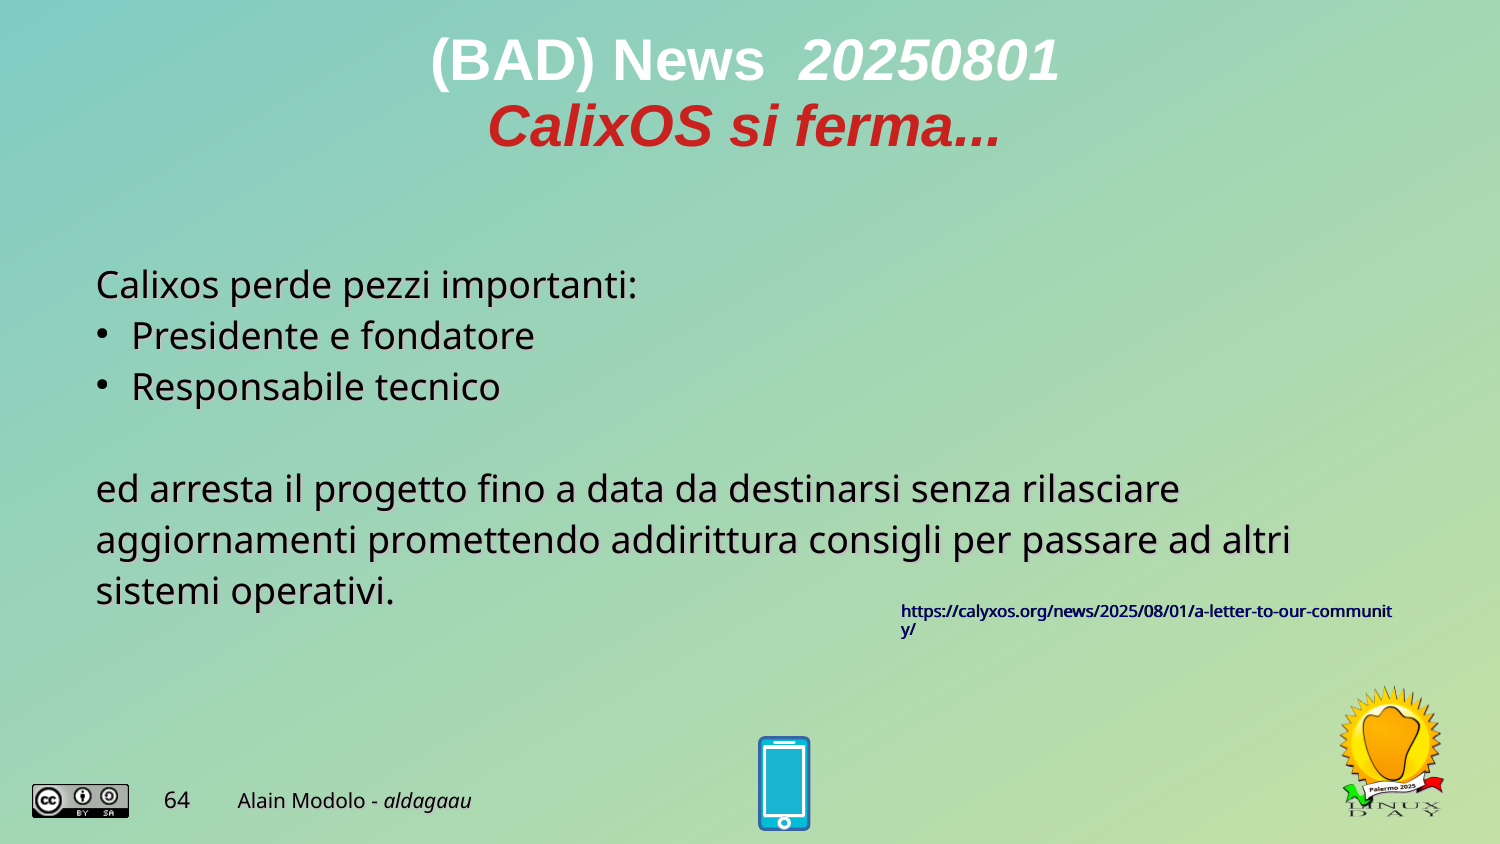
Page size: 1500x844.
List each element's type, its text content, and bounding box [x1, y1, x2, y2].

picture [1233, 670, 1500, 844]
text_box Calixos perde pezzi importanti: Presidente e fondatore Responsabile tecnico ed arresta il progetto fino a data da destinarsi senza rilasciare aggiornamenti promettendo addirittura consigli per passare ad altri sistemi operativi. [80, 251, 1437, 624]
picture [32, 784, 129, 818]
title (BAD) News 20250801 CalixOS si ferma... [288, 13, 1204, 174]
text_box [759, 737, 809, 830]
text_box https://calyxos.org/news/2025/08/01/a-letter-to-our-community/ [886, 591, 1415, 649]
